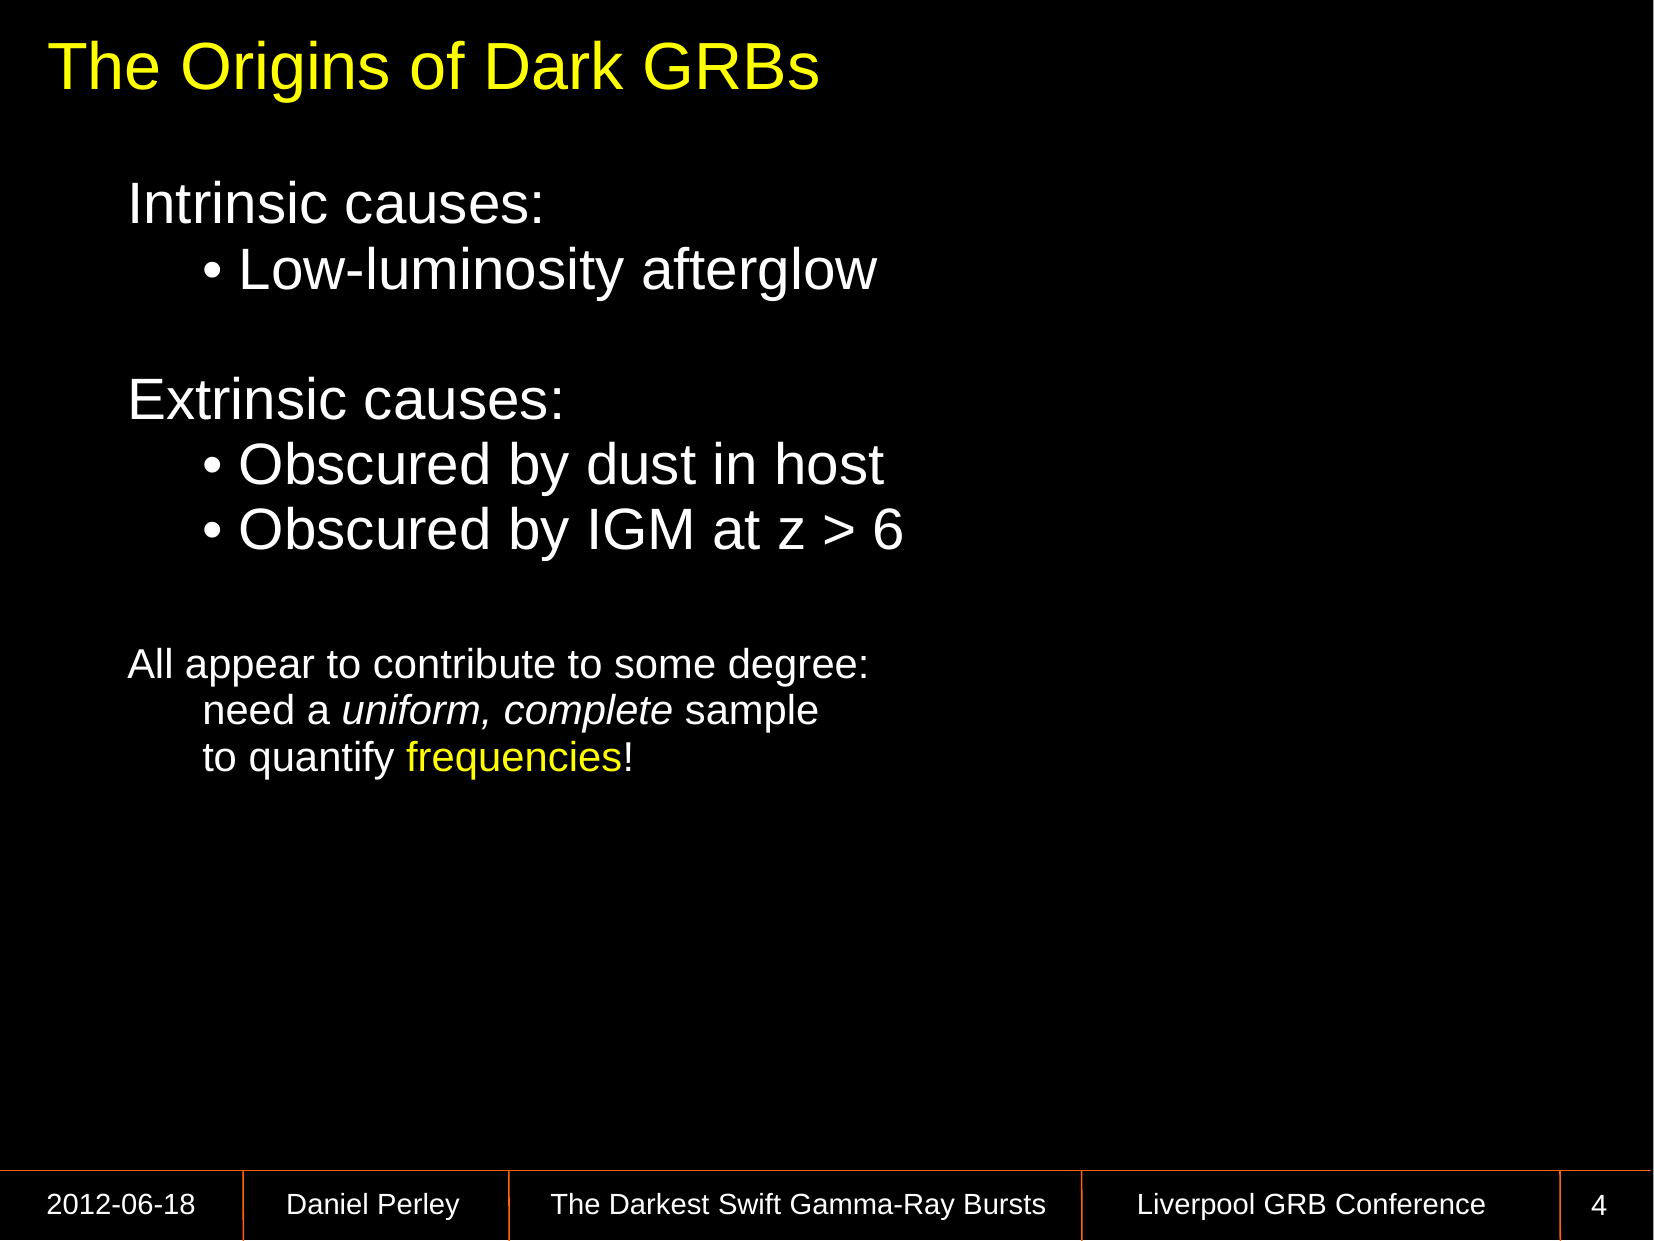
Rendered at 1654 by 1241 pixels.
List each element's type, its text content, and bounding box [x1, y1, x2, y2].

text_box Intrinsic causes: • Low-luminosity afterglow Extrinsic causes: • Obscured by dust in host • Obscured by IGM at z > 6 [112, 163, 1201, 699]
title The Origins of Dark GRBs [47, 25, 1564, 107]
text_box All appear to contribute to some degree: need a uniform, complete sample to quantify frequencies! [112, 633, 901, 788]
